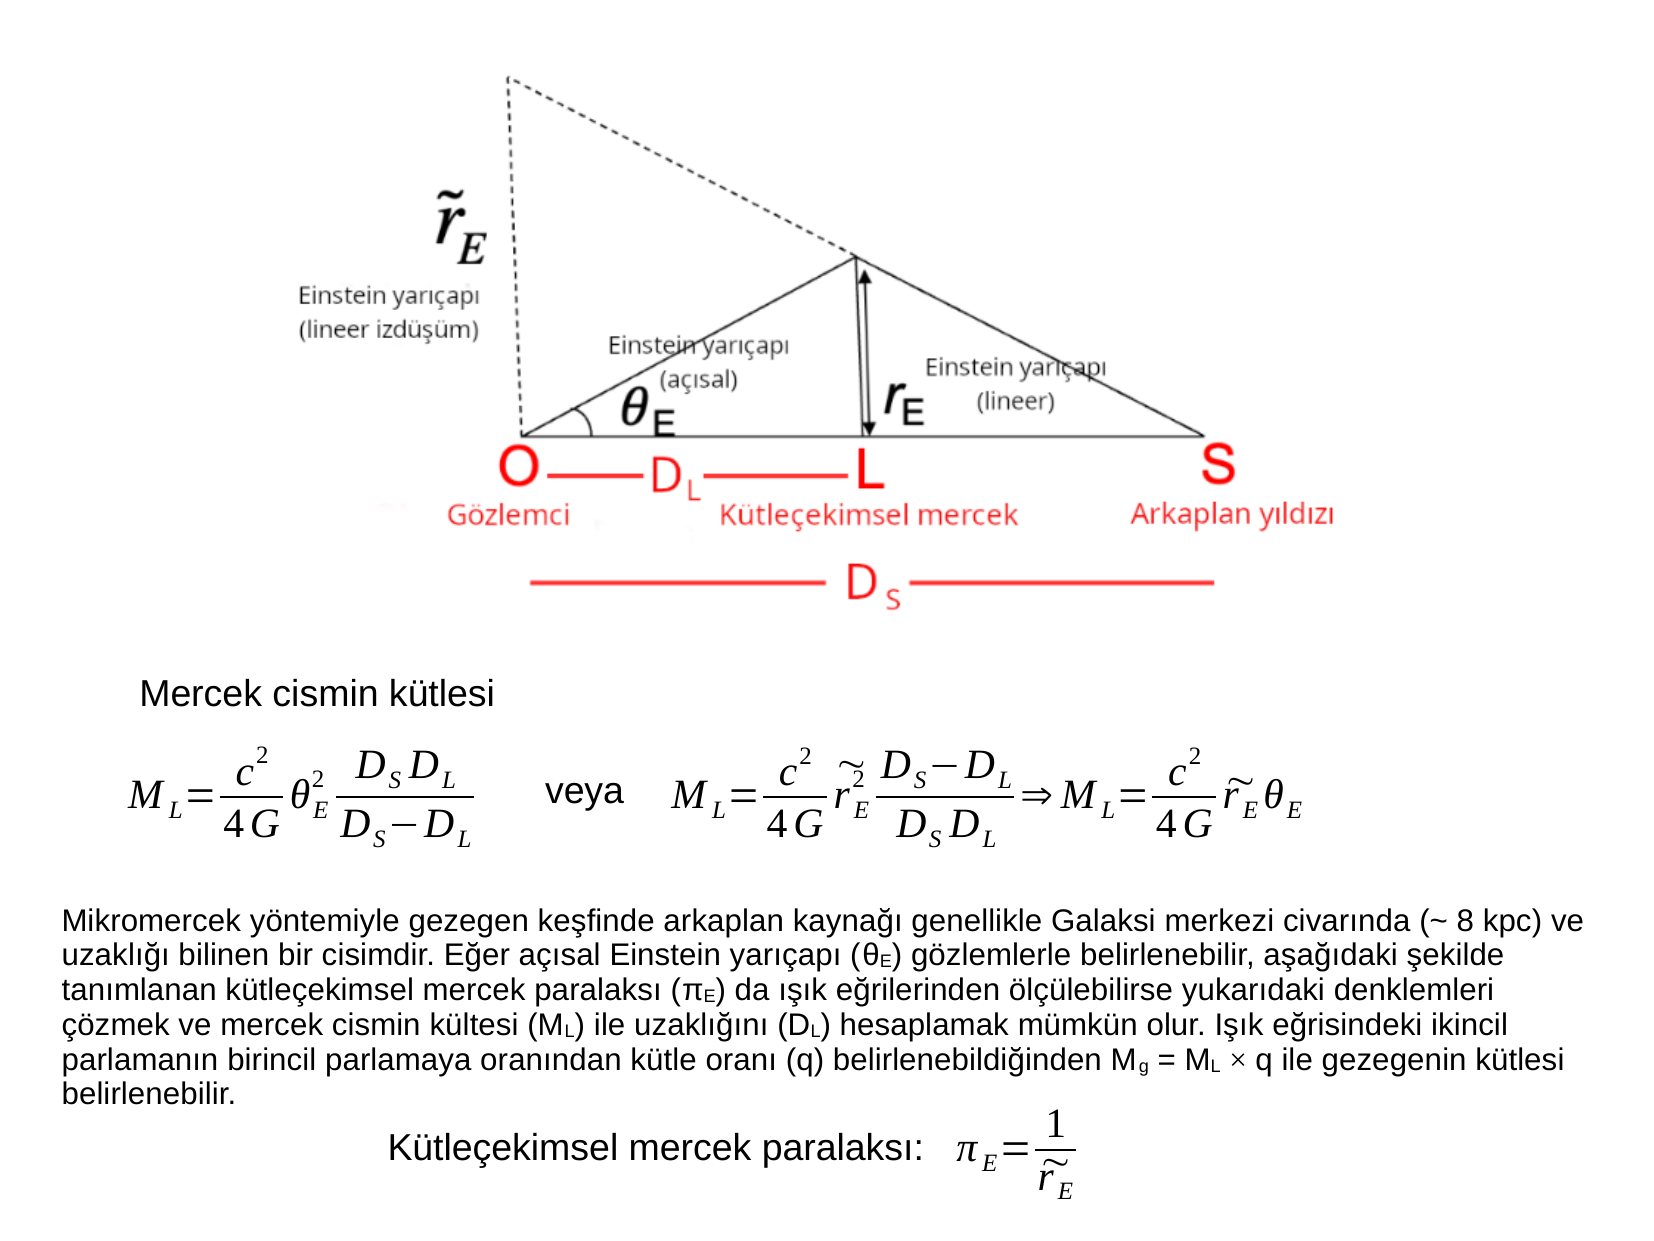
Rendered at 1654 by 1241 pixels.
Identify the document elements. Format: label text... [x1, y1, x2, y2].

text_box Mercek cismin kütlesi [115, 665, 519, 722]
text_box Mikromercek yöntemiyle gezegen keşfinde arkaplan kaynağı genellikle Galaksi merkezi civarında (~ 8 kpc) ve uzaklığı bilinen bir cisimdir. Eğer açısal Einstein yarıçapı (θE) gözlemlerle belirlenebilir, aşağıdaki şekilde tanımlanan kütleçekimsel mercek paralaksı (πE) da ışık eğrilerinden ölçülebilirse yukarıdaki denklemleri çözmek ve mercek cismin kültesi (ML) ile uzaklığını (DL) hesaplamak mümkün olur. Işık eğrisindeki ikincil parlamanın birincil parlamaya oranından kütle oranı (q) belirlenebildiğinden Mg = ML × q ile gezegenin kütlesi belirlenebilir. [46, 895, 1627, 1163]
chart [125, 741, 476, 853]
picture [270, 56, 1368, 623]
text_box Kütleçekimsel mercek paralaksı: [372, 1118, 948, 1218]
chart [668, 741, 1303, 853]
chart [954, 1100, 1079, 1206]
text_box veya [507, 761, 661, 819]
